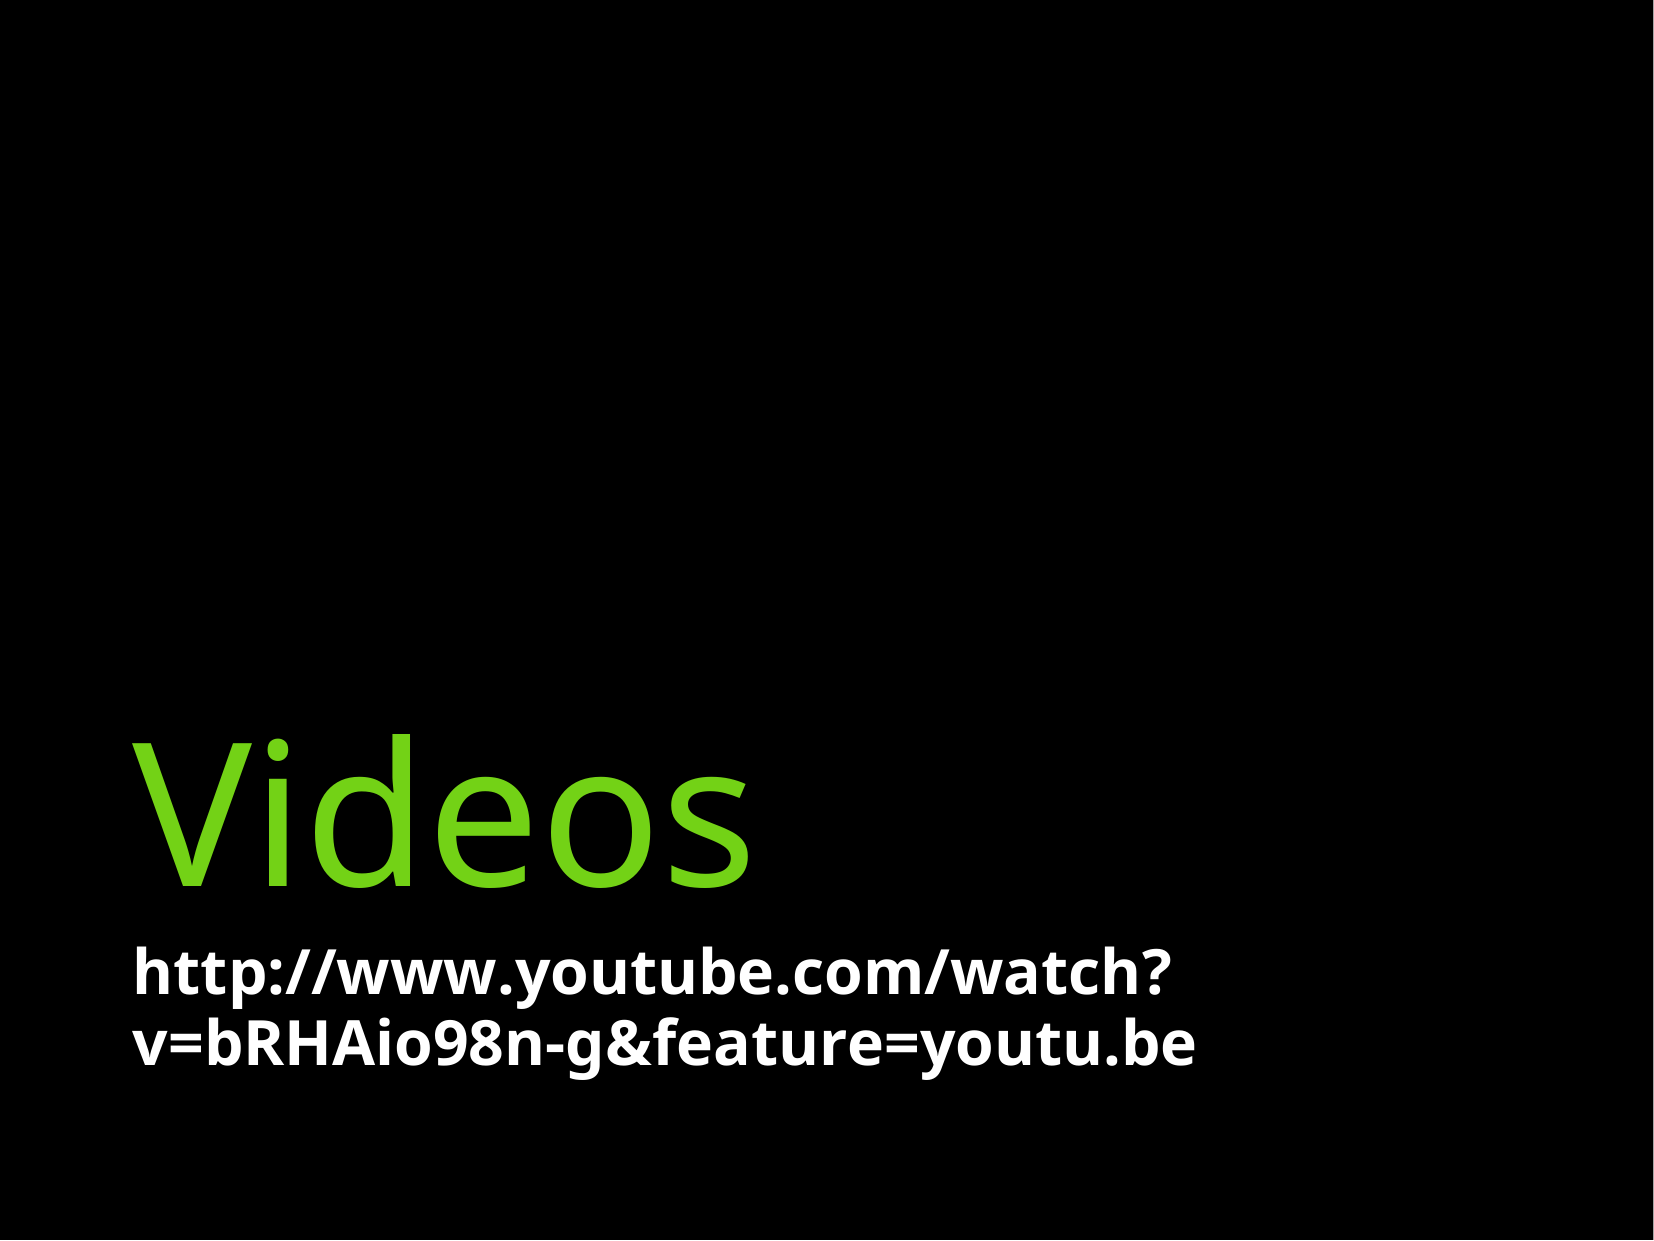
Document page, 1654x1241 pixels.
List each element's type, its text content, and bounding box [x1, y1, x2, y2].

text_box http://www.youtube.com/watch?v=bRHAio98n-g&feature=youtu.be [118, 927, 1536, 1134]
text_box Videos [118, 100, 1536, 927]
